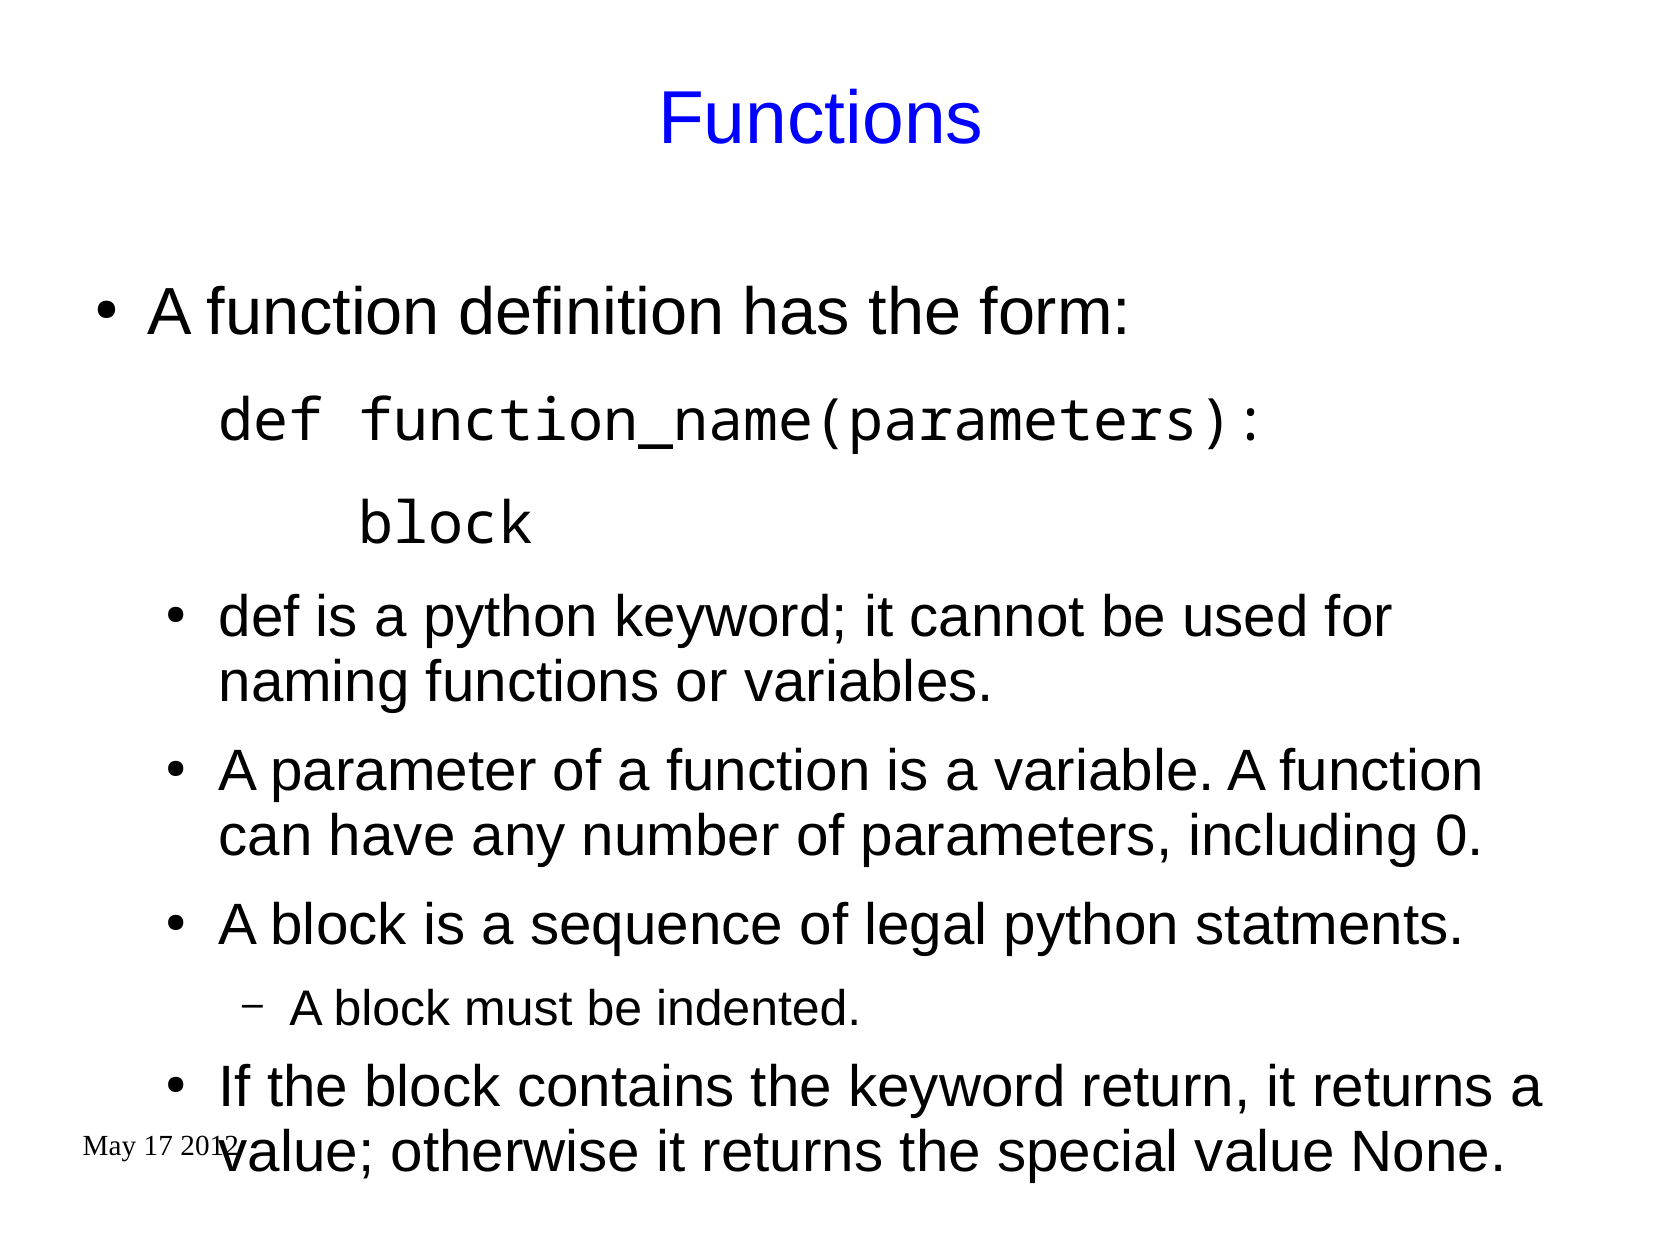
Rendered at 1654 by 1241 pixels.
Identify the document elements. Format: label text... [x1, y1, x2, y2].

list A function definition has the form: def function_name(parameters): block def is a python keyword; it cannot be used for naming functions or variables. A parameter of a function is a variable. A function can have any number of parameters, including 0. A block is a sequence of legal python statments. A block must be indented. If the block contains the keyword return, it returns a value; otherwise it returns the special value None. [76, 274, 1565, 1142]
title Functions [76, 58, 1565, 178]
